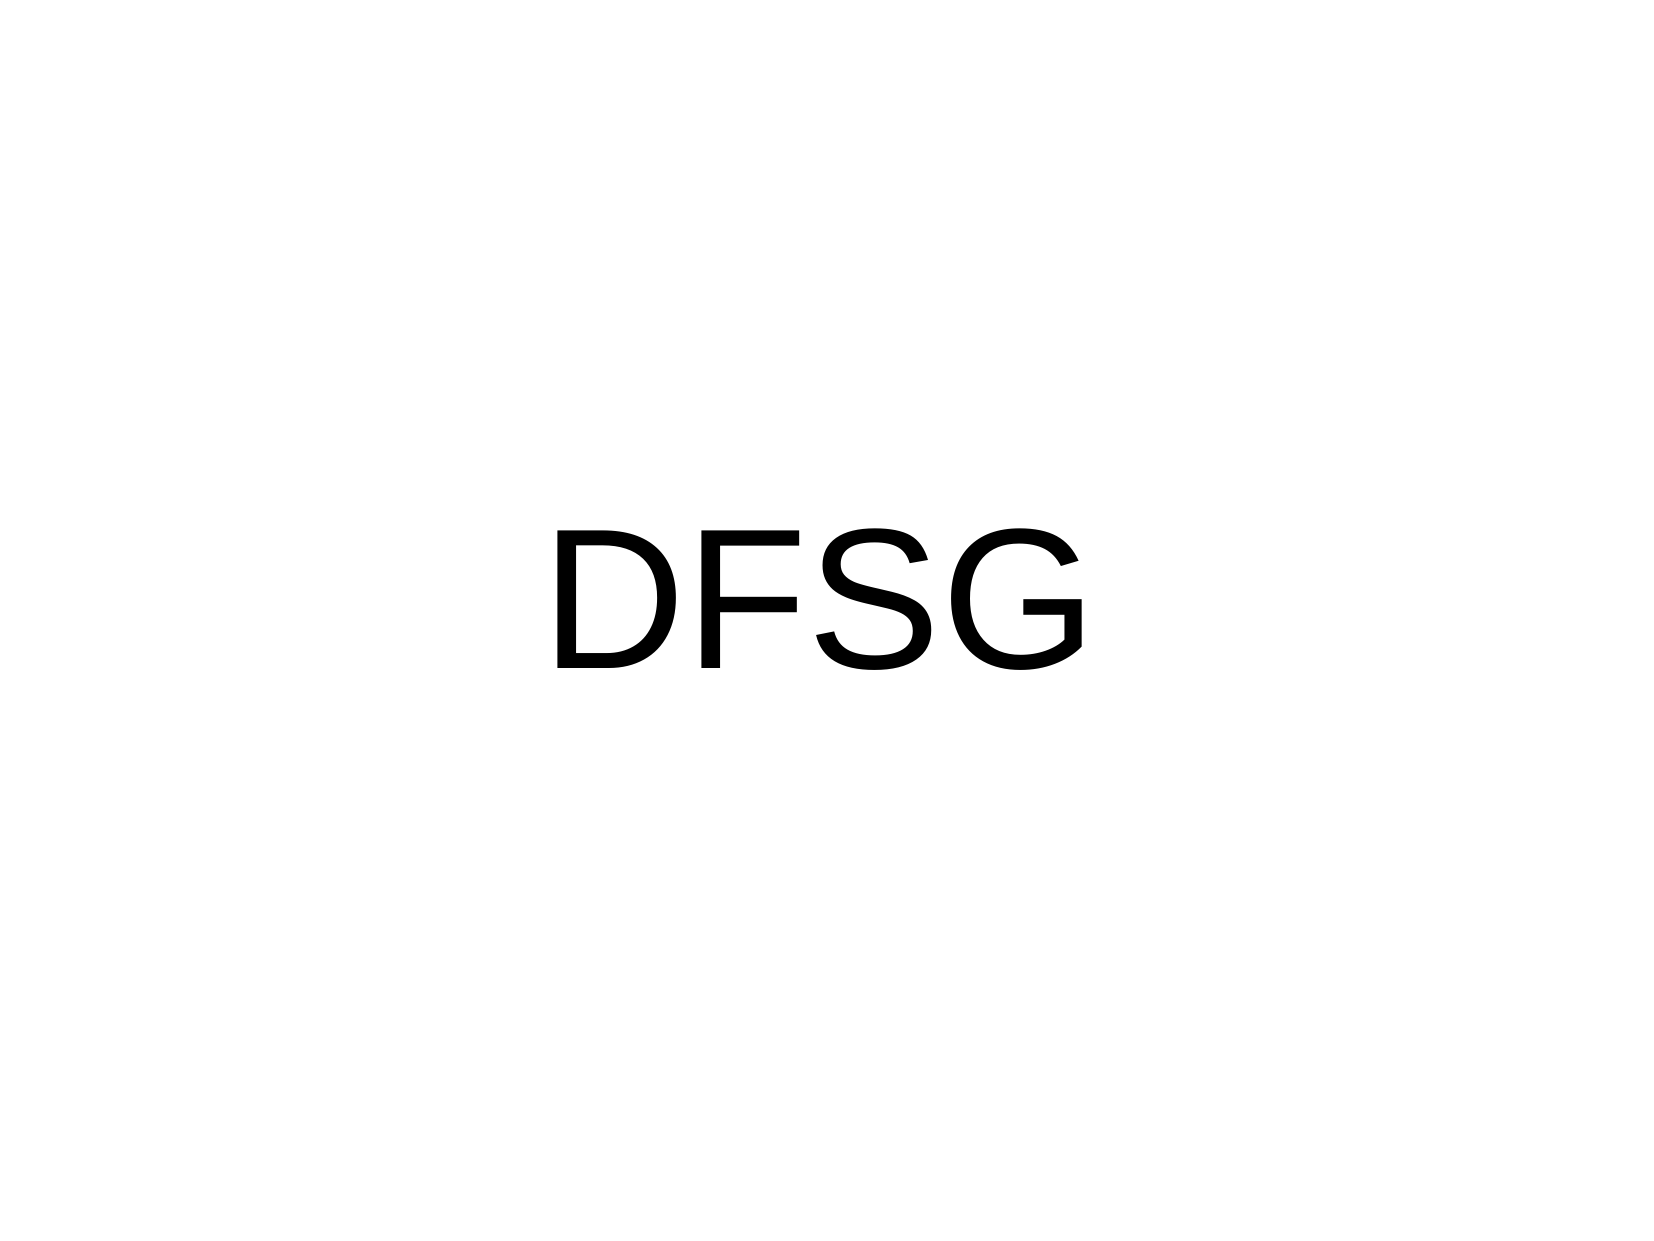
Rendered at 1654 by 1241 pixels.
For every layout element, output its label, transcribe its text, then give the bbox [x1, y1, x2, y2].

title DFSG [75, 487, 1564, 712]
